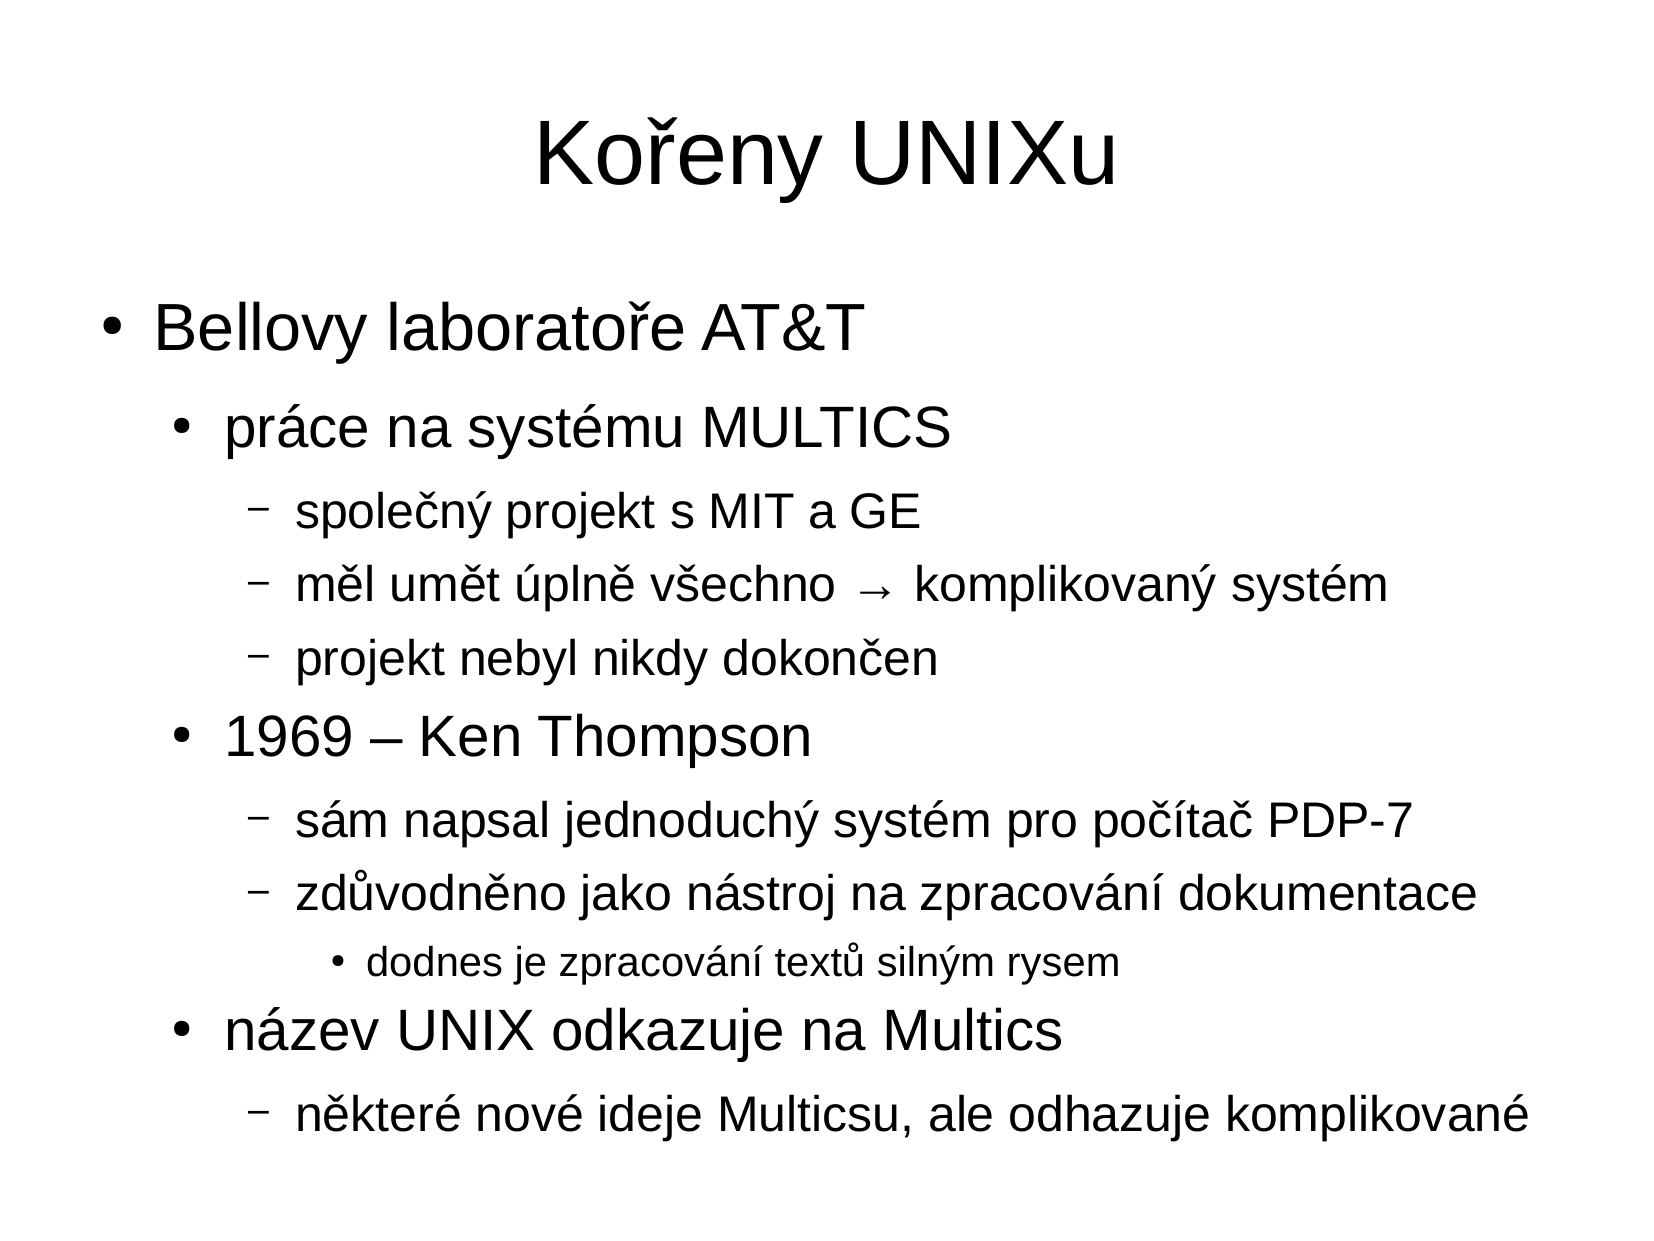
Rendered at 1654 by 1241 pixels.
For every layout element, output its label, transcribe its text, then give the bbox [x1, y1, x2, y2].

title Kořeny UNIXu [82, 56, 1571, 250]
list Bellovy laboratoře AT&T práce na systému MULTICS společný projekt s MIT a GE měl umět úplně všechno → komplikovaný systém projekt nebyl nikdy dokončen 1969 – Ken Thompson sám napsal jednoduchý systém pro počítač PDP-7 zdůvodněno jako nástroj na zpracování dokumentace dodnes je zpracování textů silným rysem název UNIX odkazuje na Multics některé nové ideje Multicsu, ale odhazuje komplikované [82, 290, 1571, 1142]
